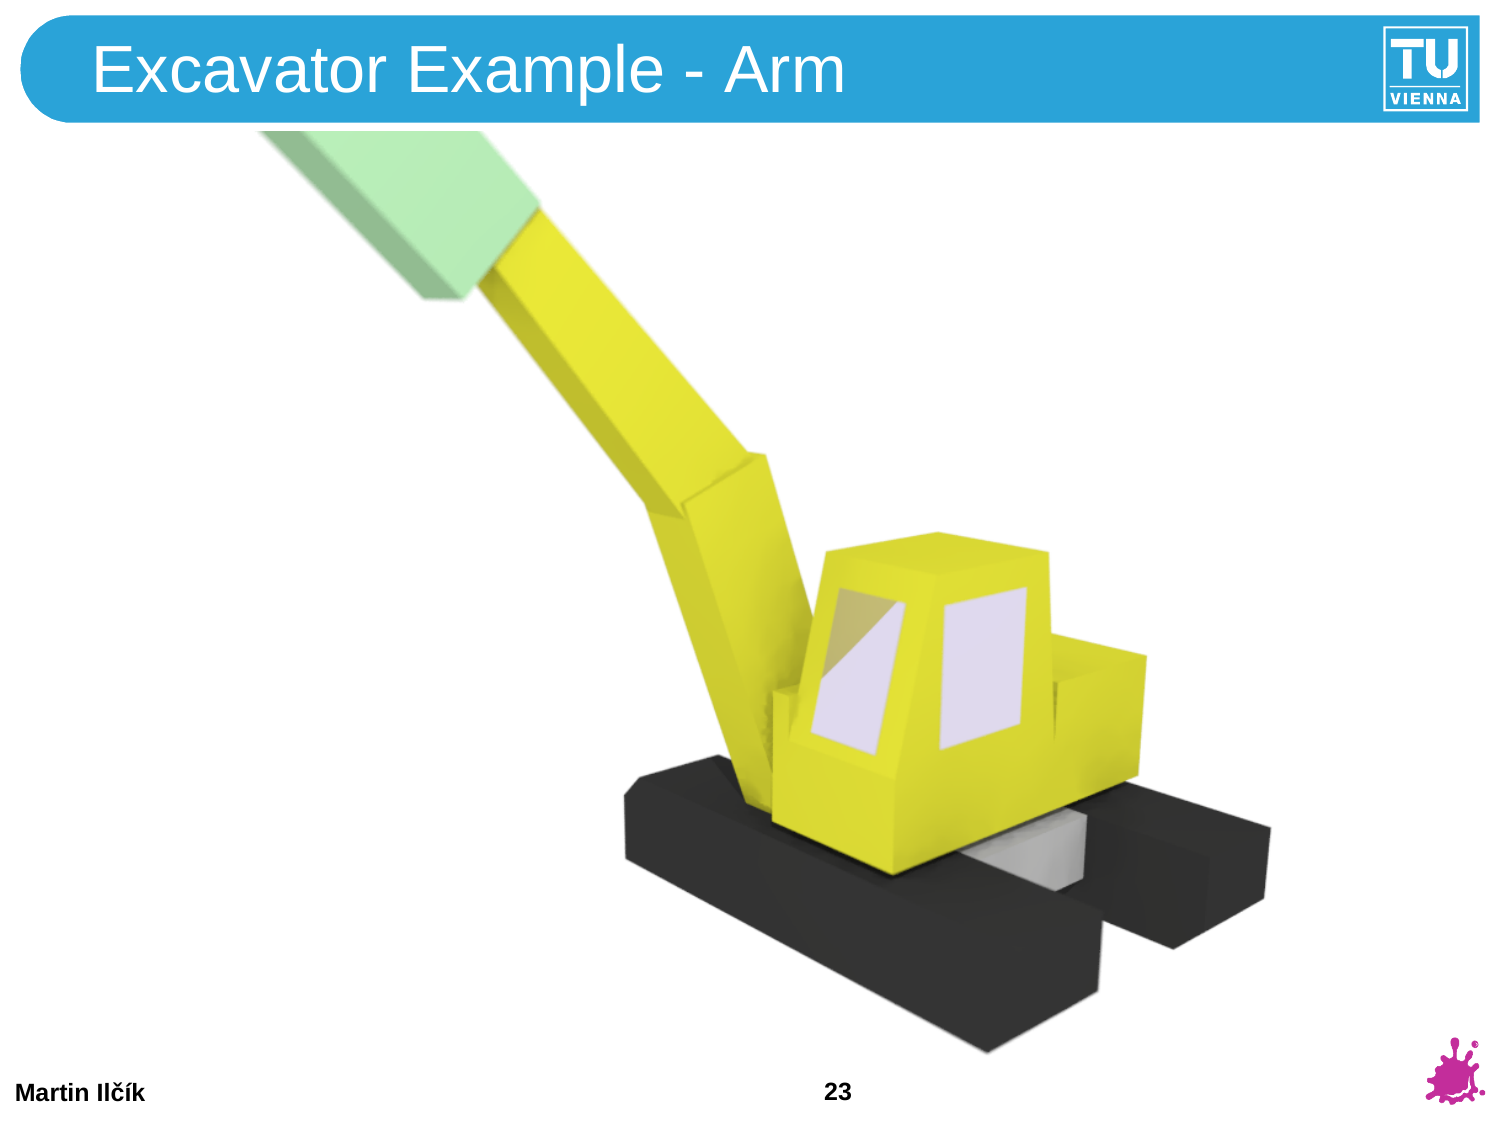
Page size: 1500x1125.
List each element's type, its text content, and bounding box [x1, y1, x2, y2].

title Excavator Example - Arm [76, 7, 1350, 132]
picture [116, 131, 1376, 1077]
text_box 42 [749, 1077, 927, 1117]
text_box Martin Ilčík [0, 1068, 617, 1117]
